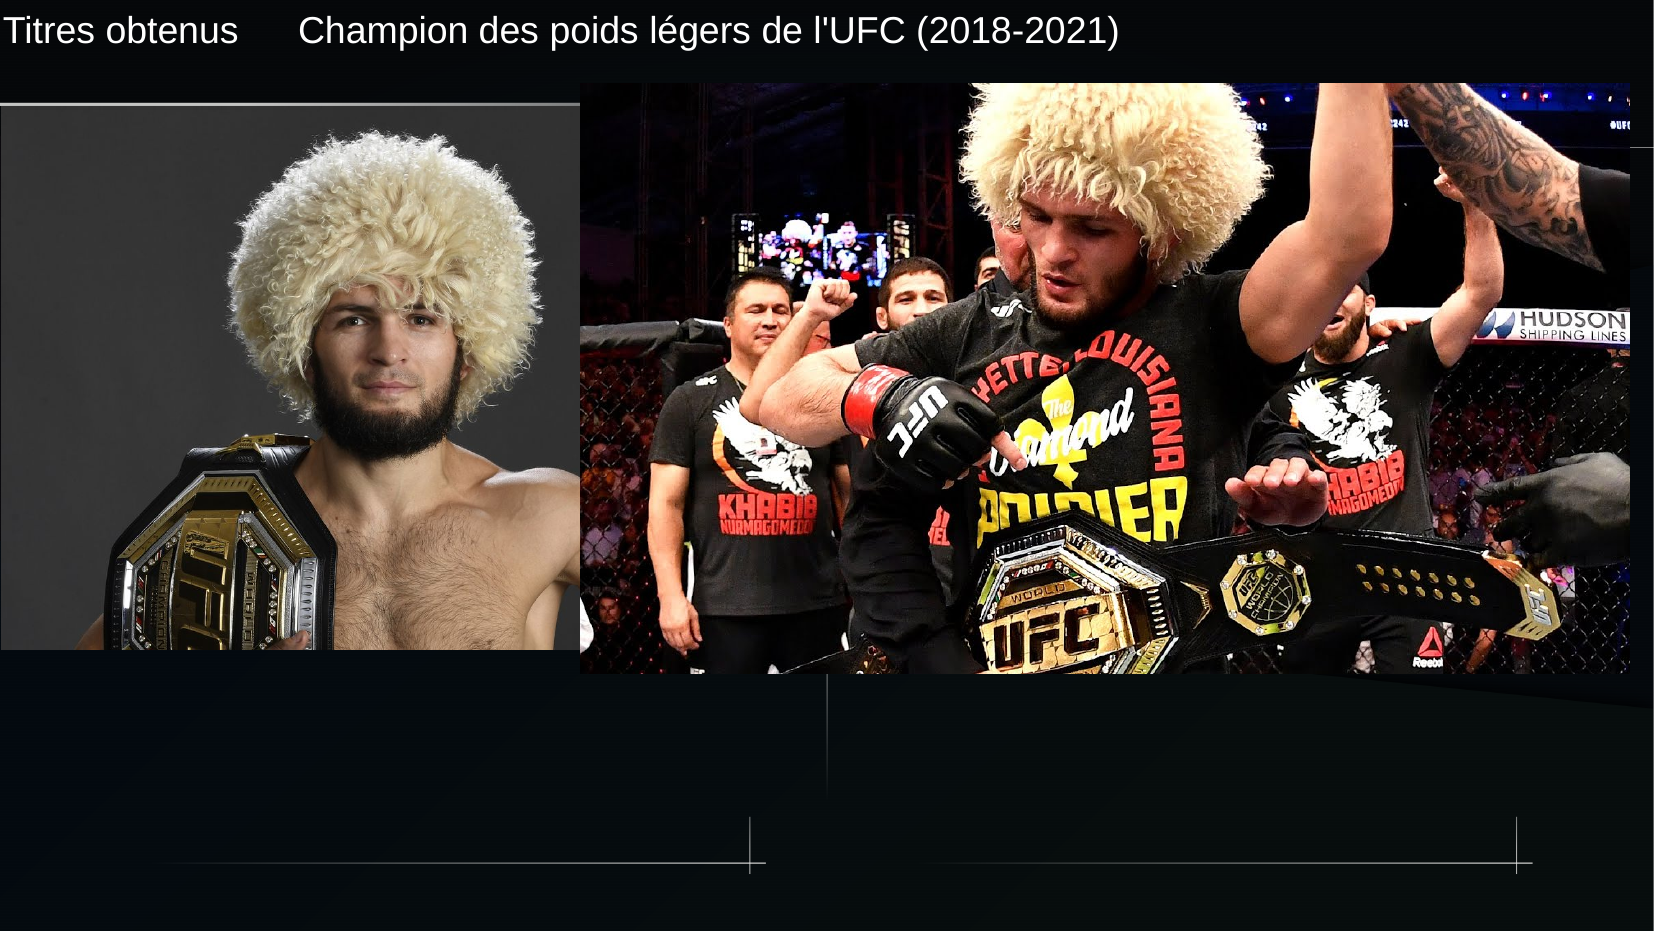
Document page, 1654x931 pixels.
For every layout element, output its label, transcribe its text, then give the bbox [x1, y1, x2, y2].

text_box Titres obtenus Champion des poids légers de l'UFC (2018-2021) [0, 2, 1136, 60]
picture [0, 0, 1654, 931]
